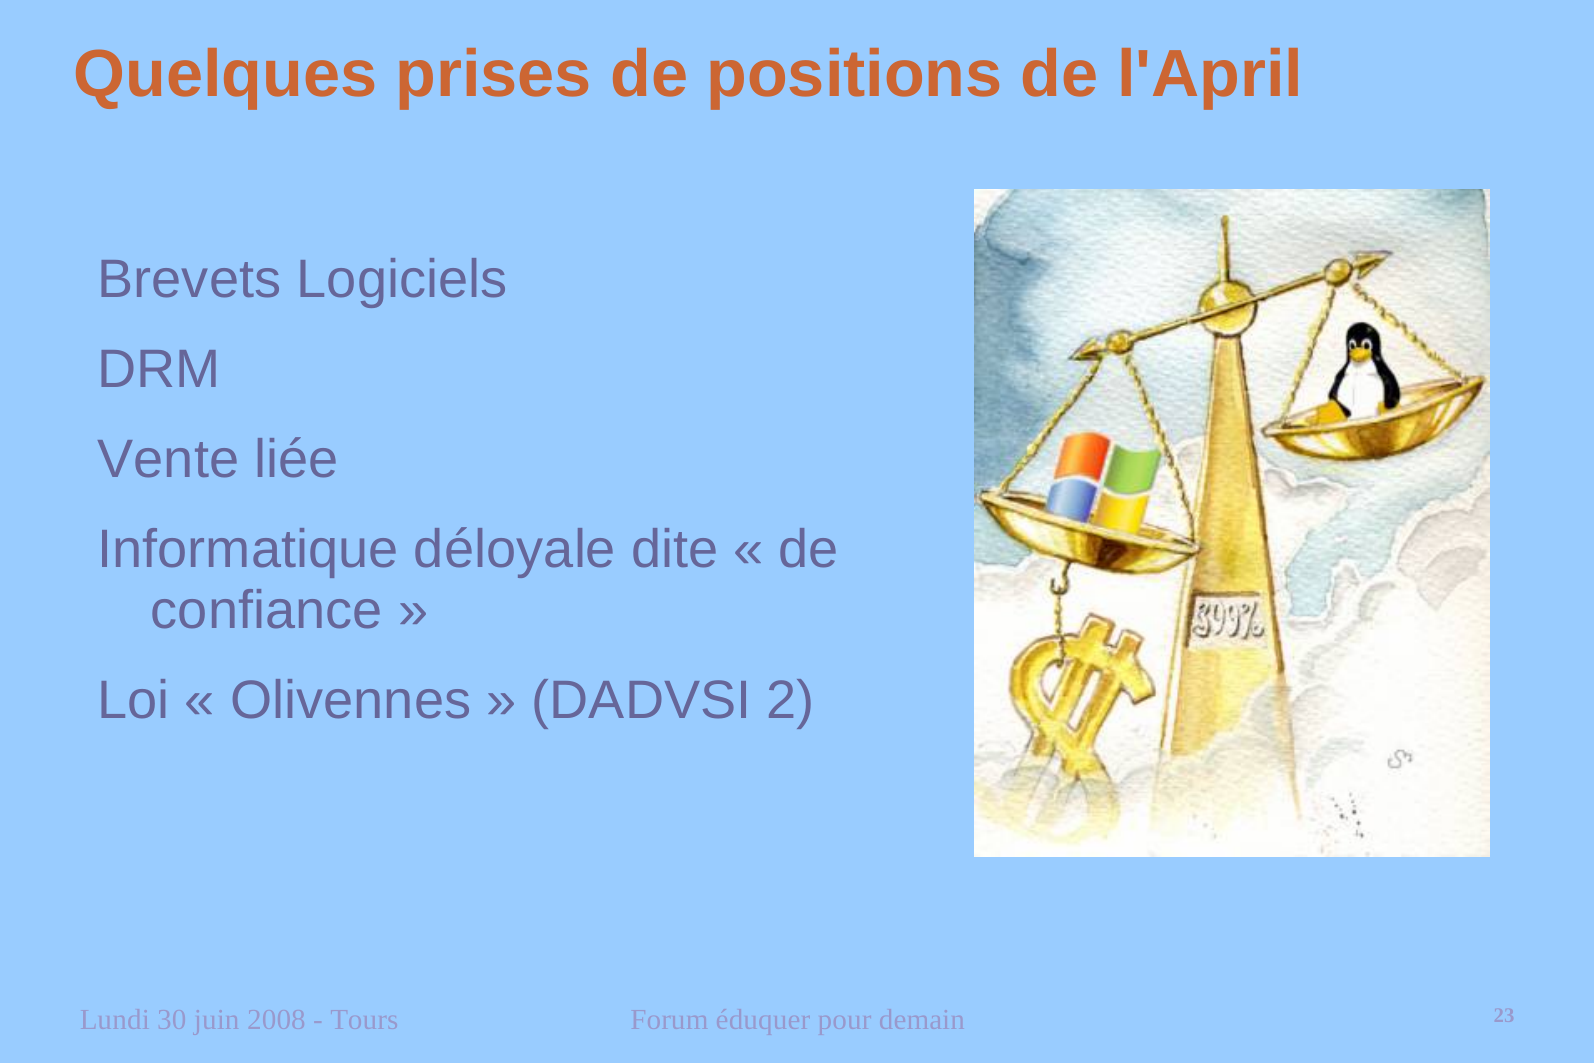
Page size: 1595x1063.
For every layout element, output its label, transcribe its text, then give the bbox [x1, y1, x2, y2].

picture [974, 189, 1490, 857]
title Quelques prises de positions de l'April [74, 0, 1510, 148]
list Brevets Logiciels DRM Vente liée Informatique déloyale dite « de confiance » Loi « Olivennes » (DADVSI 2) [79, 248, 886, 936]
